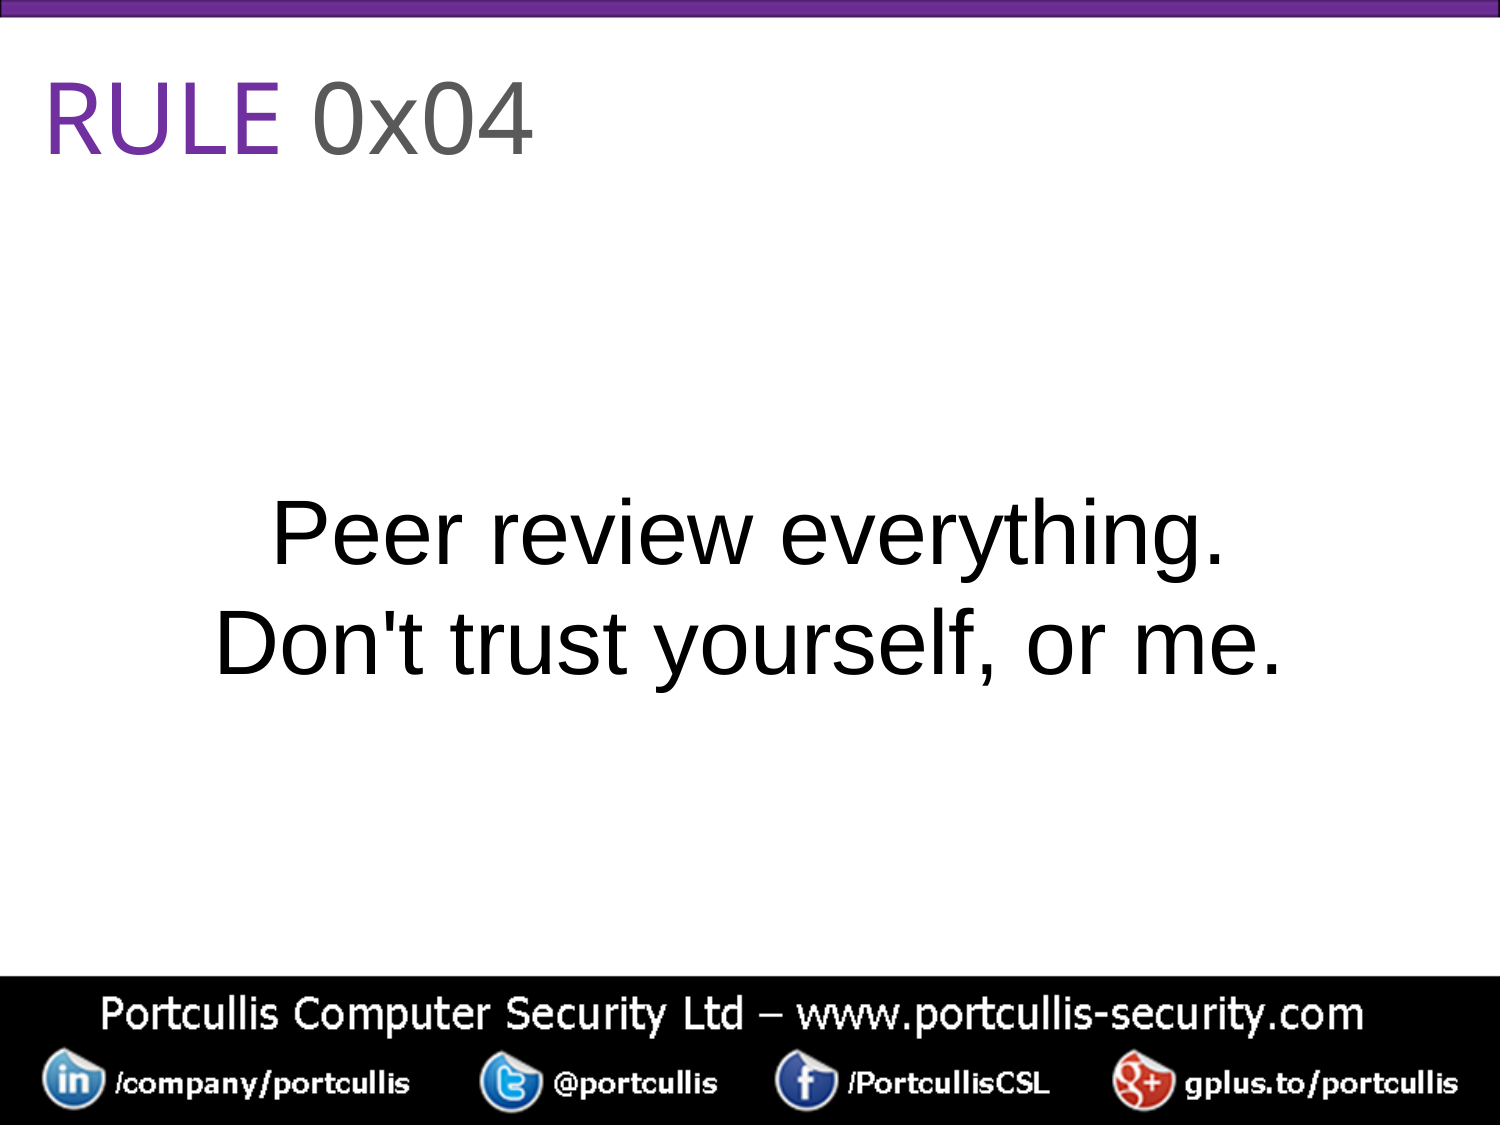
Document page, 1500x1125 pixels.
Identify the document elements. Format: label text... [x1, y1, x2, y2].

picture [0, 701, 1500, 1125]
text_box Peer review everything. Don't trust yourself, or me. [0, 465, 1500, 701]
title RULE 0x04 [41, 42, 1434, 202]
picture [0, 0, 1500, 465]
